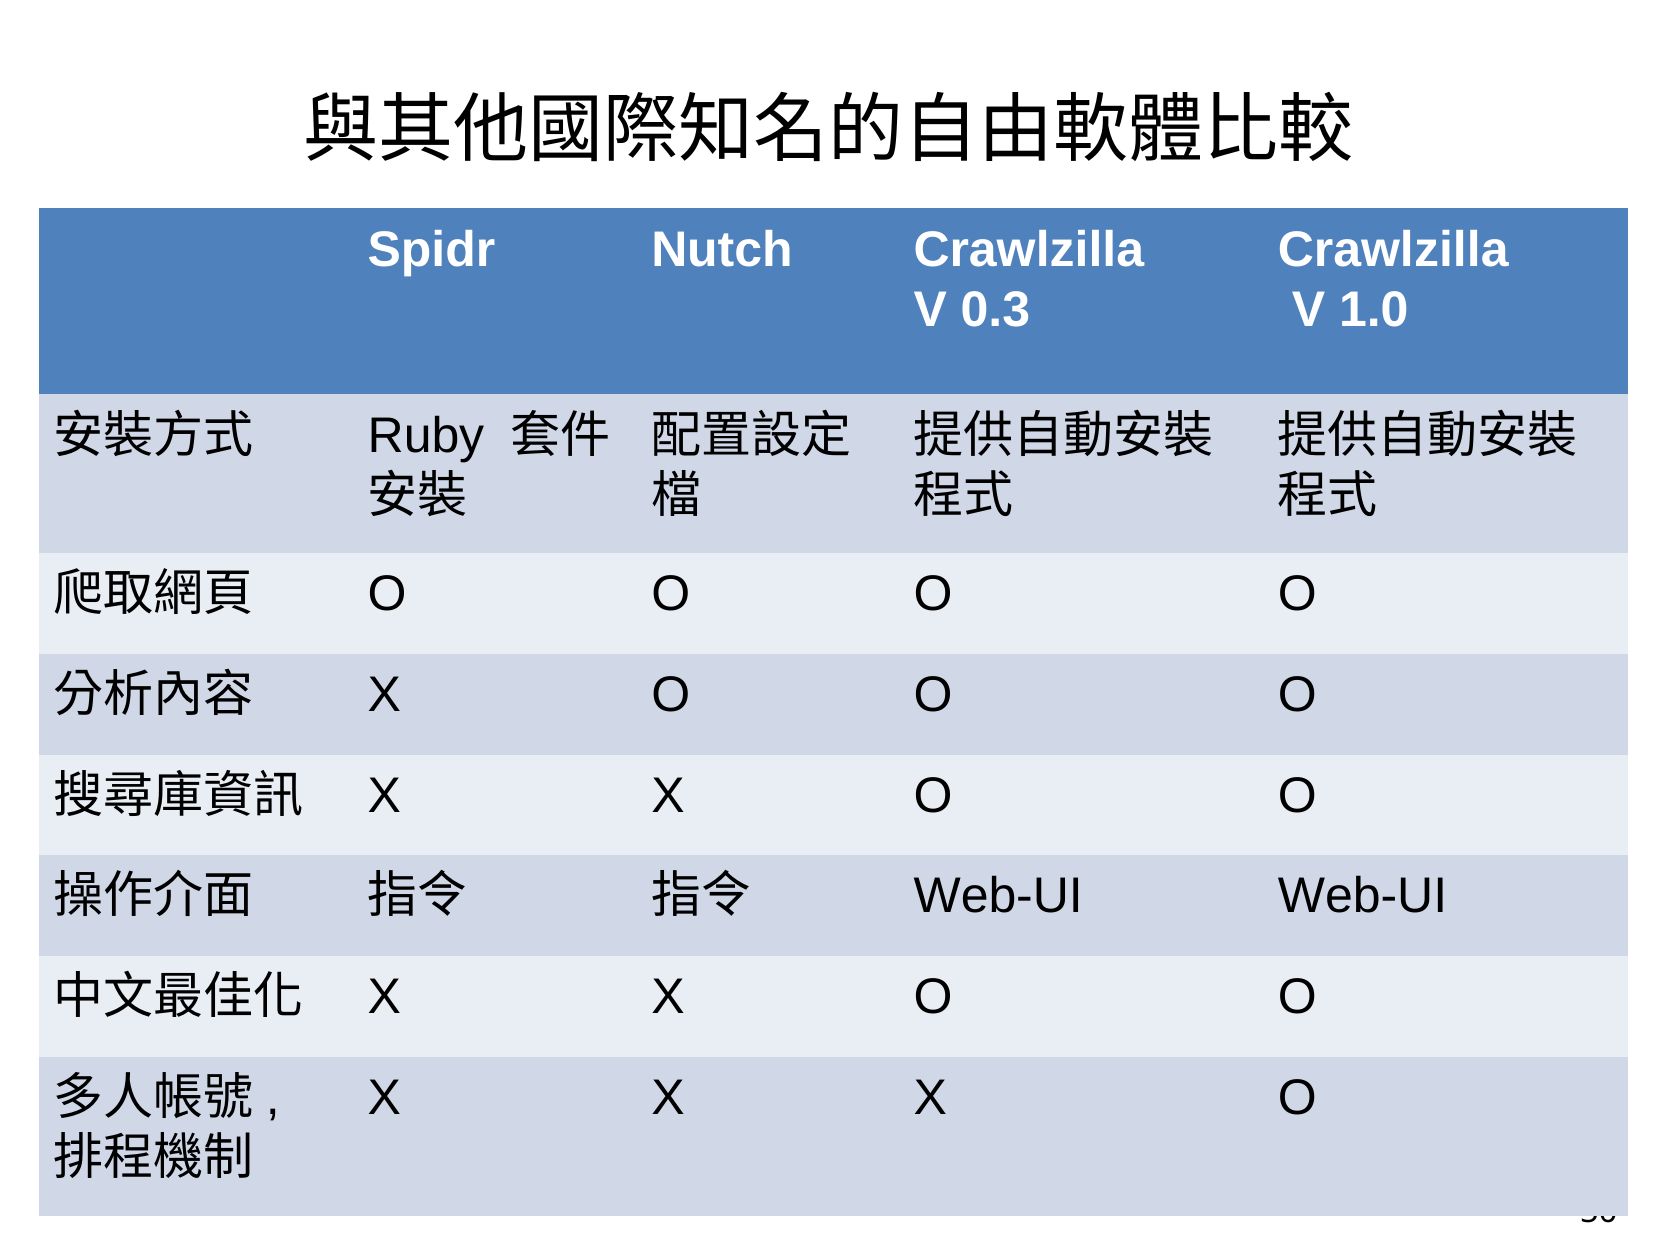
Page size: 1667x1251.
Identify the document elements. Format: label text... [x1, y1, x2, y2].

table_header [39, 208, 353, 394]
table_cell 安裝方式 [39, 394, 353, 553]
table_cell O [899, 956, 1263, 1057]
table_cell O [636, 553, 899, 654]
table_cell O [1263, 1057, 1628, 1216]
table_header Spidr [353, 261, 636, 394]
table_cell X [353, 1057, 636, 1216]
table_cell 爬取網頁 [39, 553, 353, 654]
table_cell 指令 [353, 855, 636, 956]
table_cell 多人帳號, 排程機制 [39, 1057, 353, 1216]
table_cell O [353, 553, 636, 654]
table_cell 中文最佳化 [39, 956, 353, 1057]
table_header Nutch [636, 261, 899, 394]
table_cell O [899, 553, 1263, 654]
title 與其他國際知名的自由軟體比較 [78, 0, 1579, 261]
table_cell Web-UI [899, 855, 1263, 956]
table_cell X [353, 755, 636, 855]
table_cell O [899, 755, 1263, 855]
table_cell O [1263, 654, 1628, 755]
table_cell 搜尋庫資訊 [39, 755, 353, 855]
table_cell 分析內容 [39, 654, 353, 755]
table_cell X [899, 1057, 1263, 1216]
table_cell X [353, 956, 636, 1057]
table_cell 指令 [636, 855, 899, 956]
table_cell Ruby 套件安裝 [353, 394, 636, 553]
table_cell O [899, 654, 1263, 755]
table_header Crawlzilla V 0.3 [899, 261, 1263, 394]
table_cell O [1263, 956, 1628, 1057]
table_cell 操作介面 [39, 855, 353, 956]
table_cell O [1263, 553, 1628, 654]
table_cell 配置設定檔 [636, 394, 899, 553]
table_cell X [636, 956, 899, 1057]
table_cell X [636, 755, 899, 855]
table_header Crawlzilla V 1.0 [1263, 208, 1628, 394]
table_cell Web-UI [1263, 855, 1628, 956]
table_cell 提供自動安裝程式 [899, 394, 1263, 553]
table_cell 提供自動安裝程式 [1263, 394, 1628, 553]
table_cell O [636, 654, 899, 755]
table_cell X [636, 1057, 899, 1216]
table_cell O [1263, 755, 1628, 855]
table_cell X [353, 654, 636, 755]
